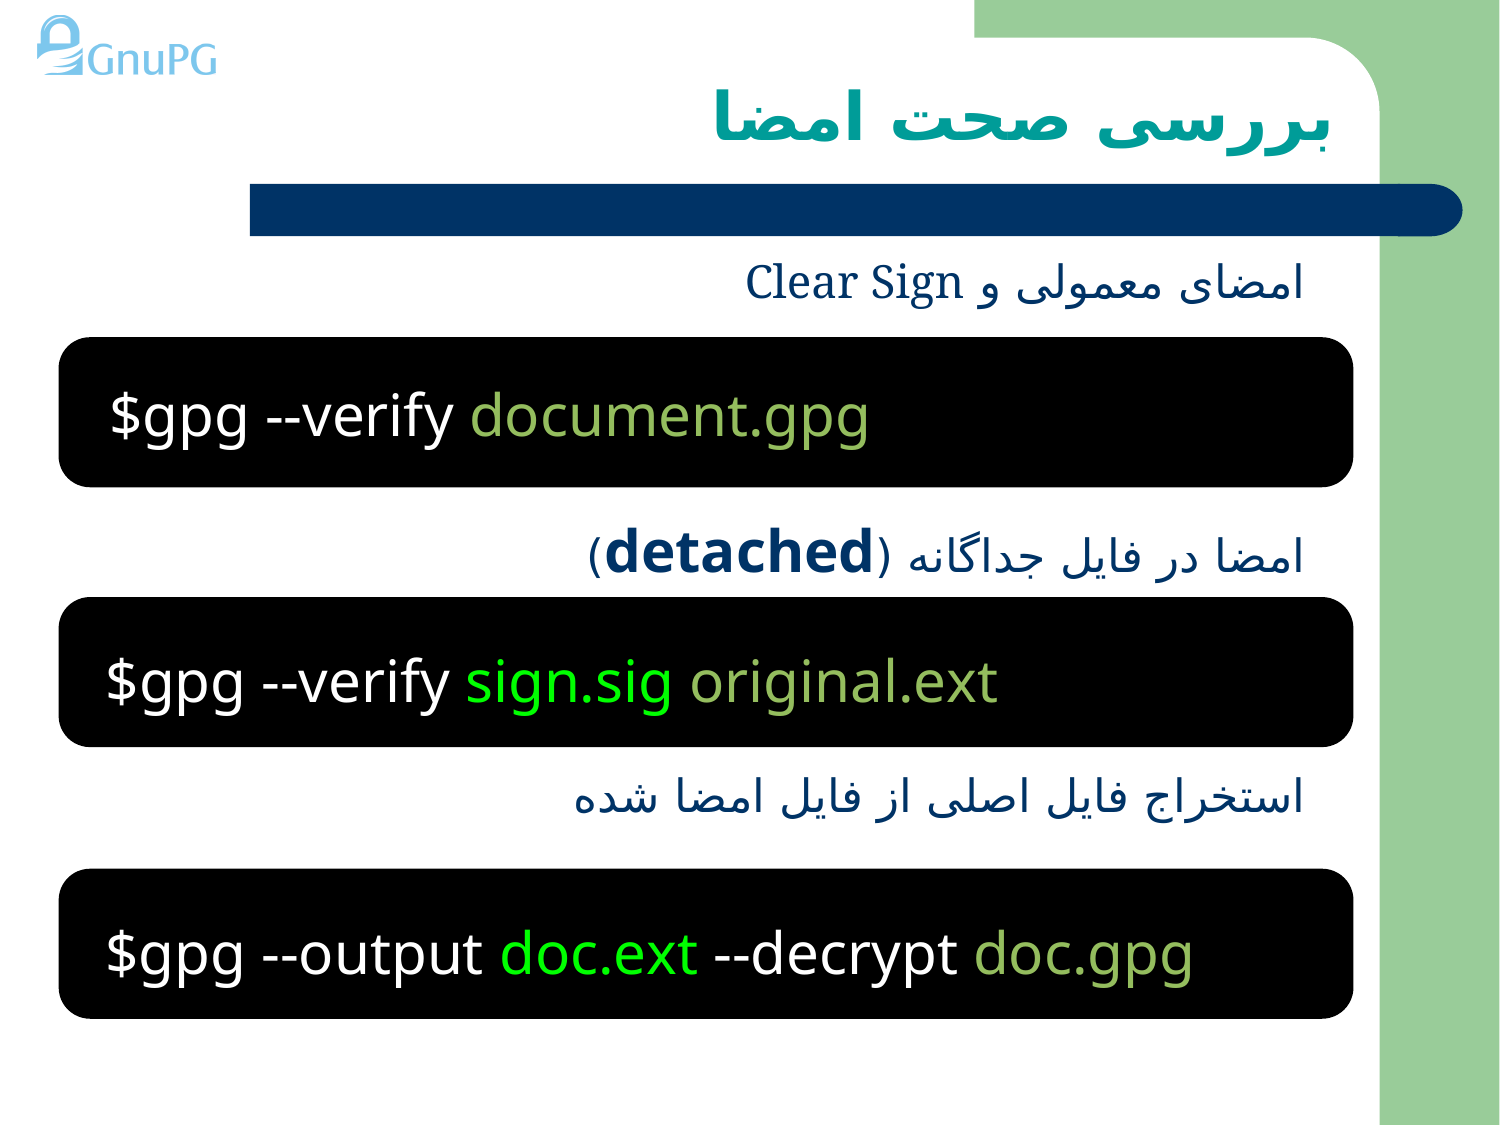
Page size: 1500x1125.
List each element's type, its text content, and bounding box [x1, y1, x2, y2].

list امضای معمولی و Clear Sign [0, 250, 1309, 338]
list $gpg --verify document.gpg [106, 373, 1323, 445]
list امضا در فایل جداگانه (detached) [0, 509, 1309, 598]
text_box [58, 337, 1354, 488]
list استخراج فایل اصلی از فایل امضا شده [0, 769, 1309, 858]
list $gpg --verify sign.sig original.ext [102, 640, 1319, 711]
text_box [58, 597, 1354, 748]
list $gpg --output doc.ext --decrypt doc.gpg [102, 912, 1319, 983]
text_box [58, 868, 1354, 1019]
title بررسی صحت امضا [11, 37, 1335, 201]
